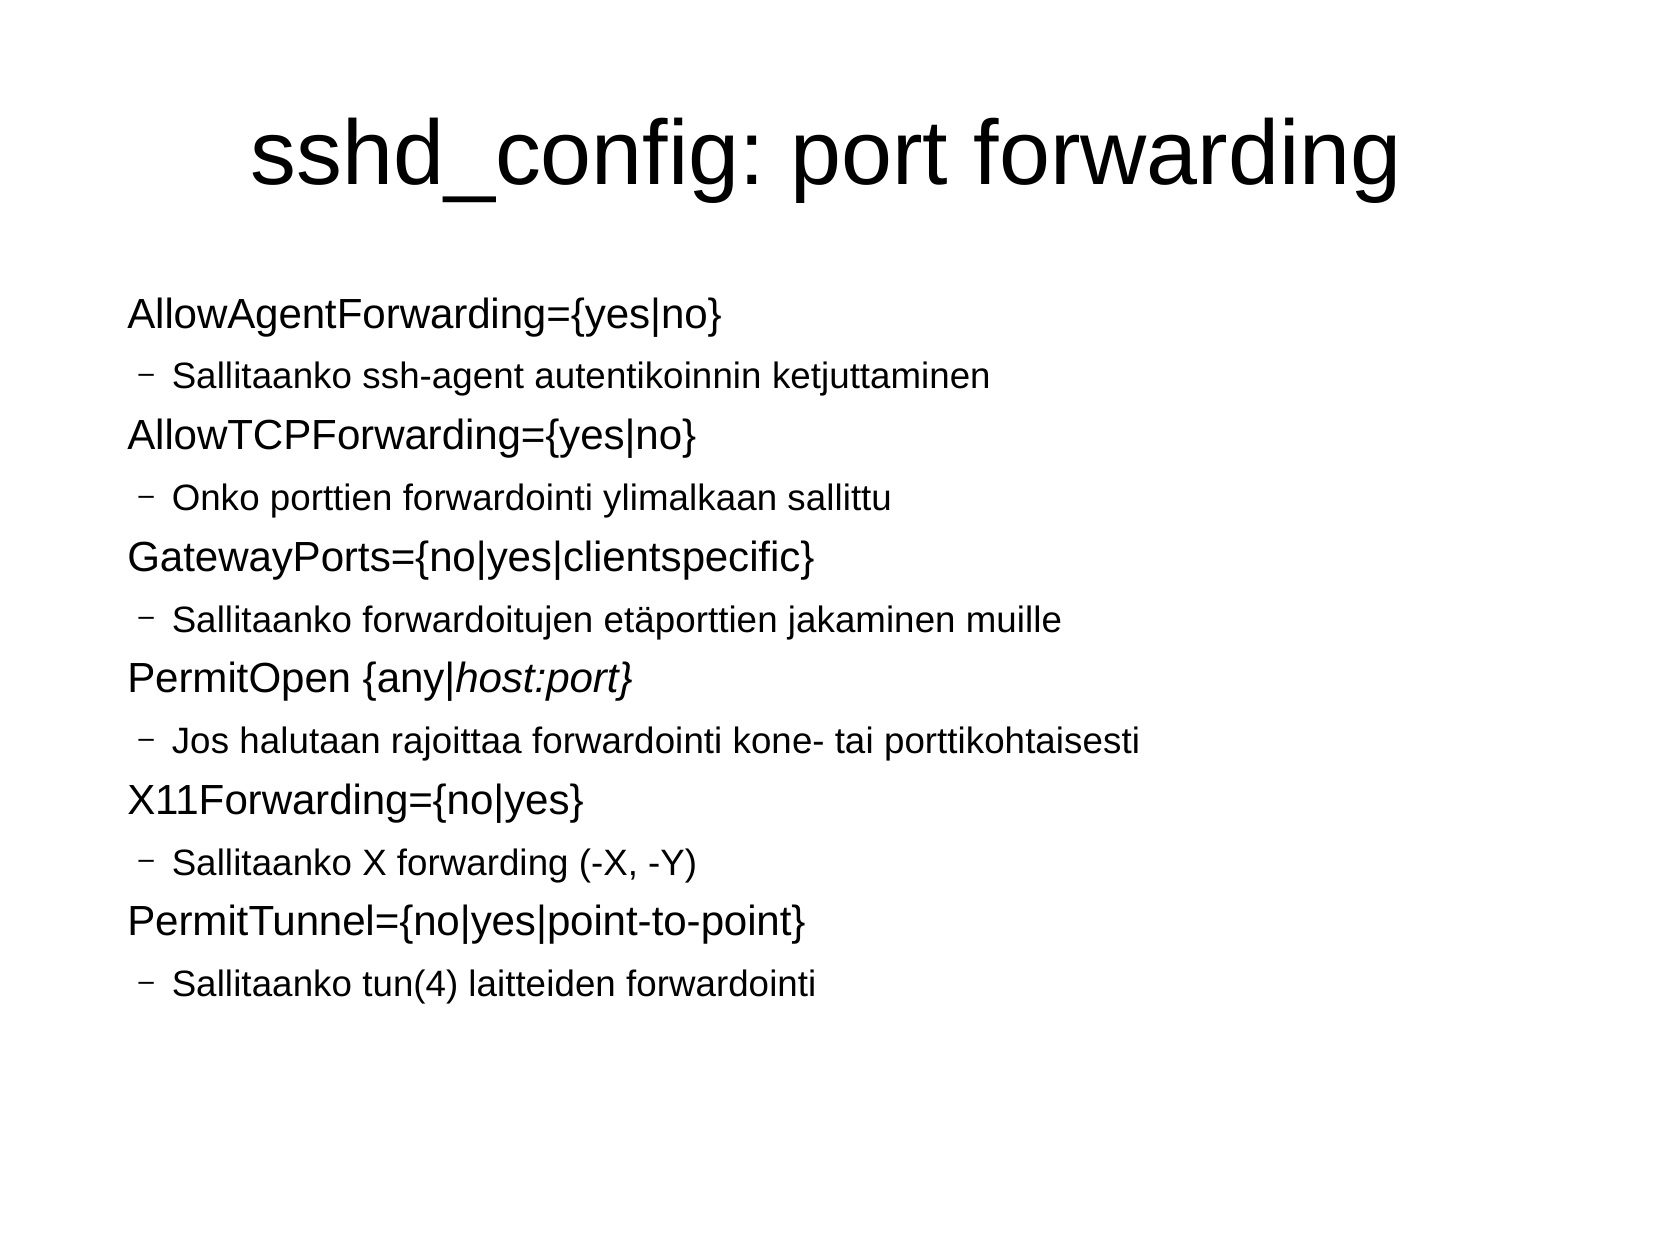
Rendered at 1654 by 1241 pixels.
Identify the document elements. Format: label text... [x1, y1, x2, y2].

list AllowAgentForwarding={yes|no} Sallitaanko ssh-agent autentikoinnin ketjuttaminen AllowTCPForwarding={yes|no} Onko porttien forwardointi ylimalkaan sallittu GatewayPorts={no|yes|clientspecific} Sallitaanko forwardoitujen etäporttien jakaminen muille PermitOpen {any|host:port} Jos halutaan rajoittaa forwardointi kone- tai porttikohtaisesti X11Forwarding={no|yes} Sallitaanko X forwarding (-X, -Y) PermitTunnel={no|yes|point-to-point} Sallitaanko tun(4) laitteiden forwardointi [82, 290, 1571, 1010]
title sshd_config: port forwarding [82, 49, 1571, 257]
